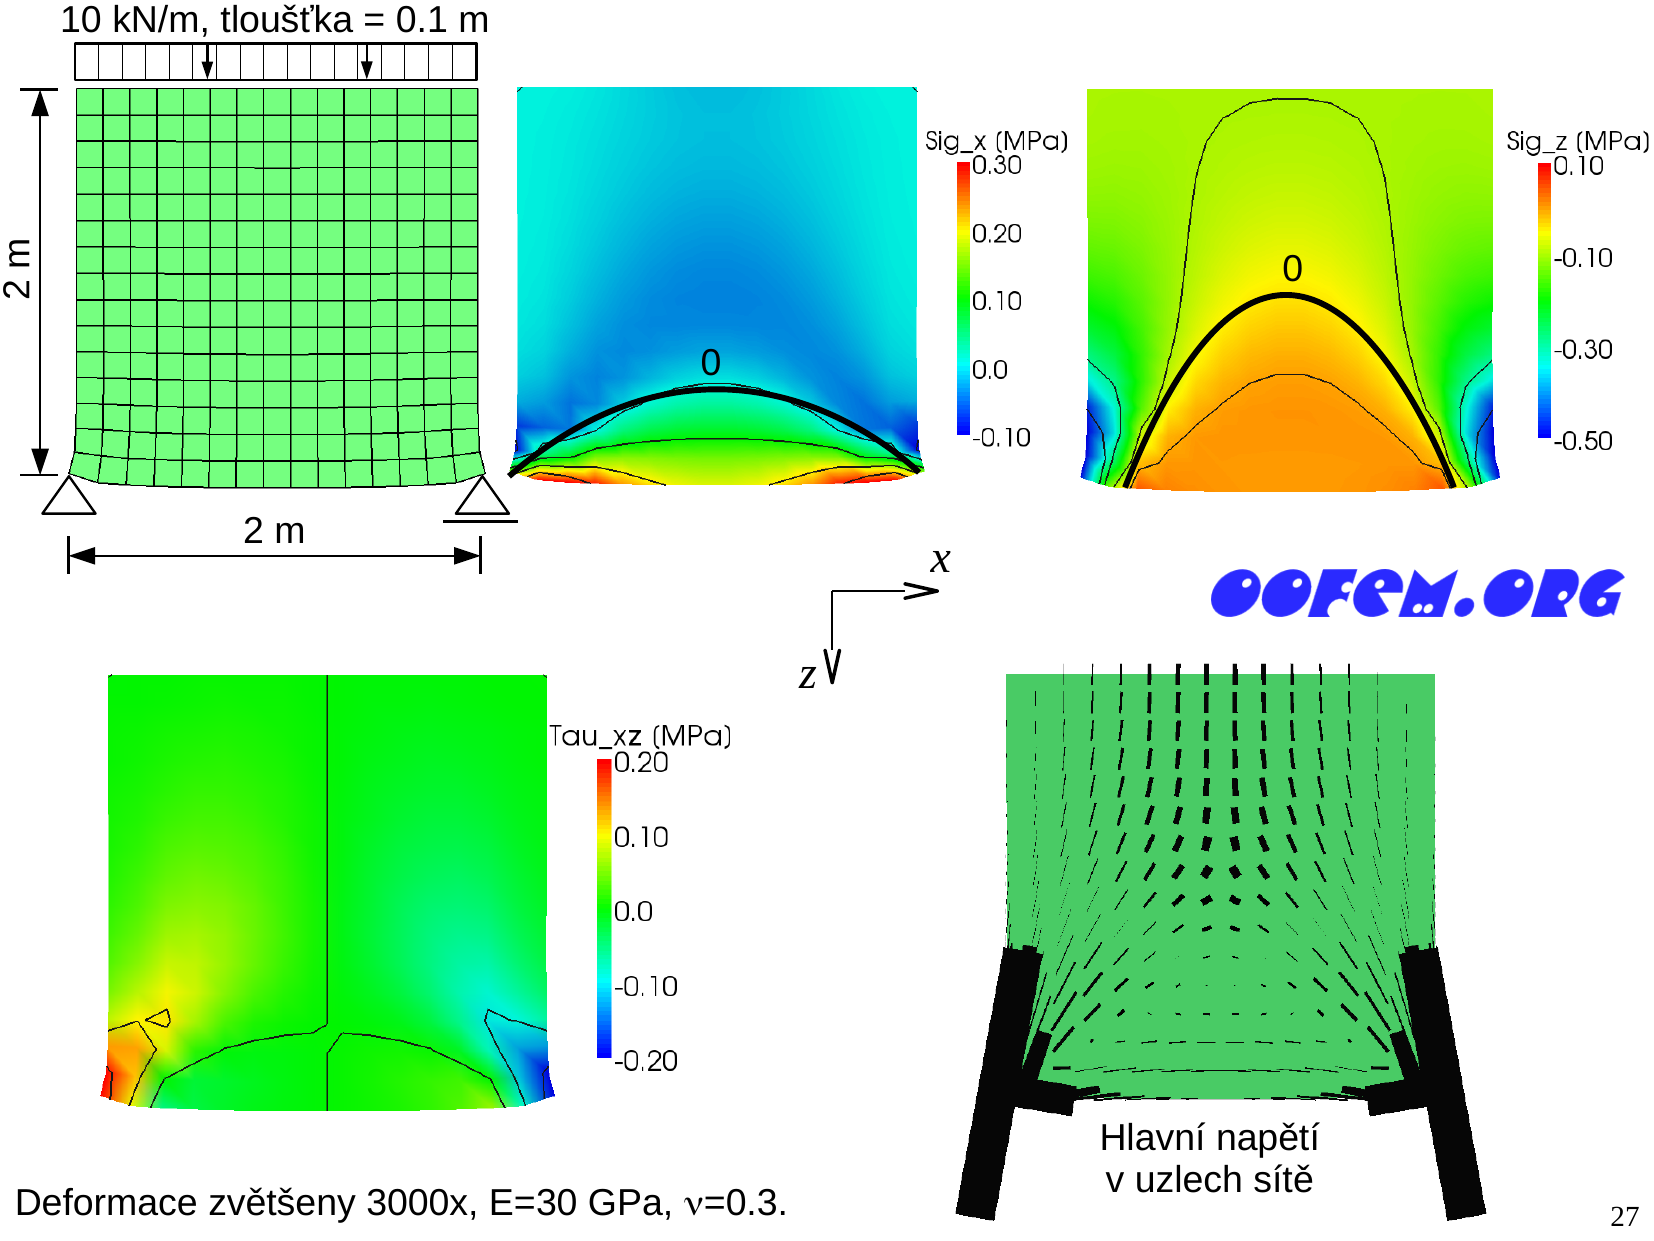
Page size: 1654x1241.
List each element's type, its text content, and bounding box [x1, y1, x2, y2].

text_box 2 m [0, 223, 50, 316]
text_box 0 [1267, 240, 1318, 302]
text_box z [784, 640, 840, 726]
text_box Deformace zvětšeny 3000x, E=30 GPa, n=0.3. [0, 1173, 901, 1238]
text_box 2 m [228, 502, 321, 564]
picture [62, 80, 490, 494]
text_box 0 [685, 334, 737, 396]
picture [90, 664, 736, 1115]
picture [506, 76, 1071, 491]
text_box [74, 53, 478, 81]
text_box [42, 476, 96, 514]
text_box [455, 476, 509, 514]
picture [1211, 569, 1625, 617]
text_box Hlavní napětí v uzlech sítě [1059, 1109, 1360, 1217]
text_box x [915, 524, 972, 609]
picture [1074, 82, 1654, 496]
picture [945, 653, 1493, 1234]
text_box 10 kN/m, tloušťka = 0.1 m [45, 0, 497, 53]
